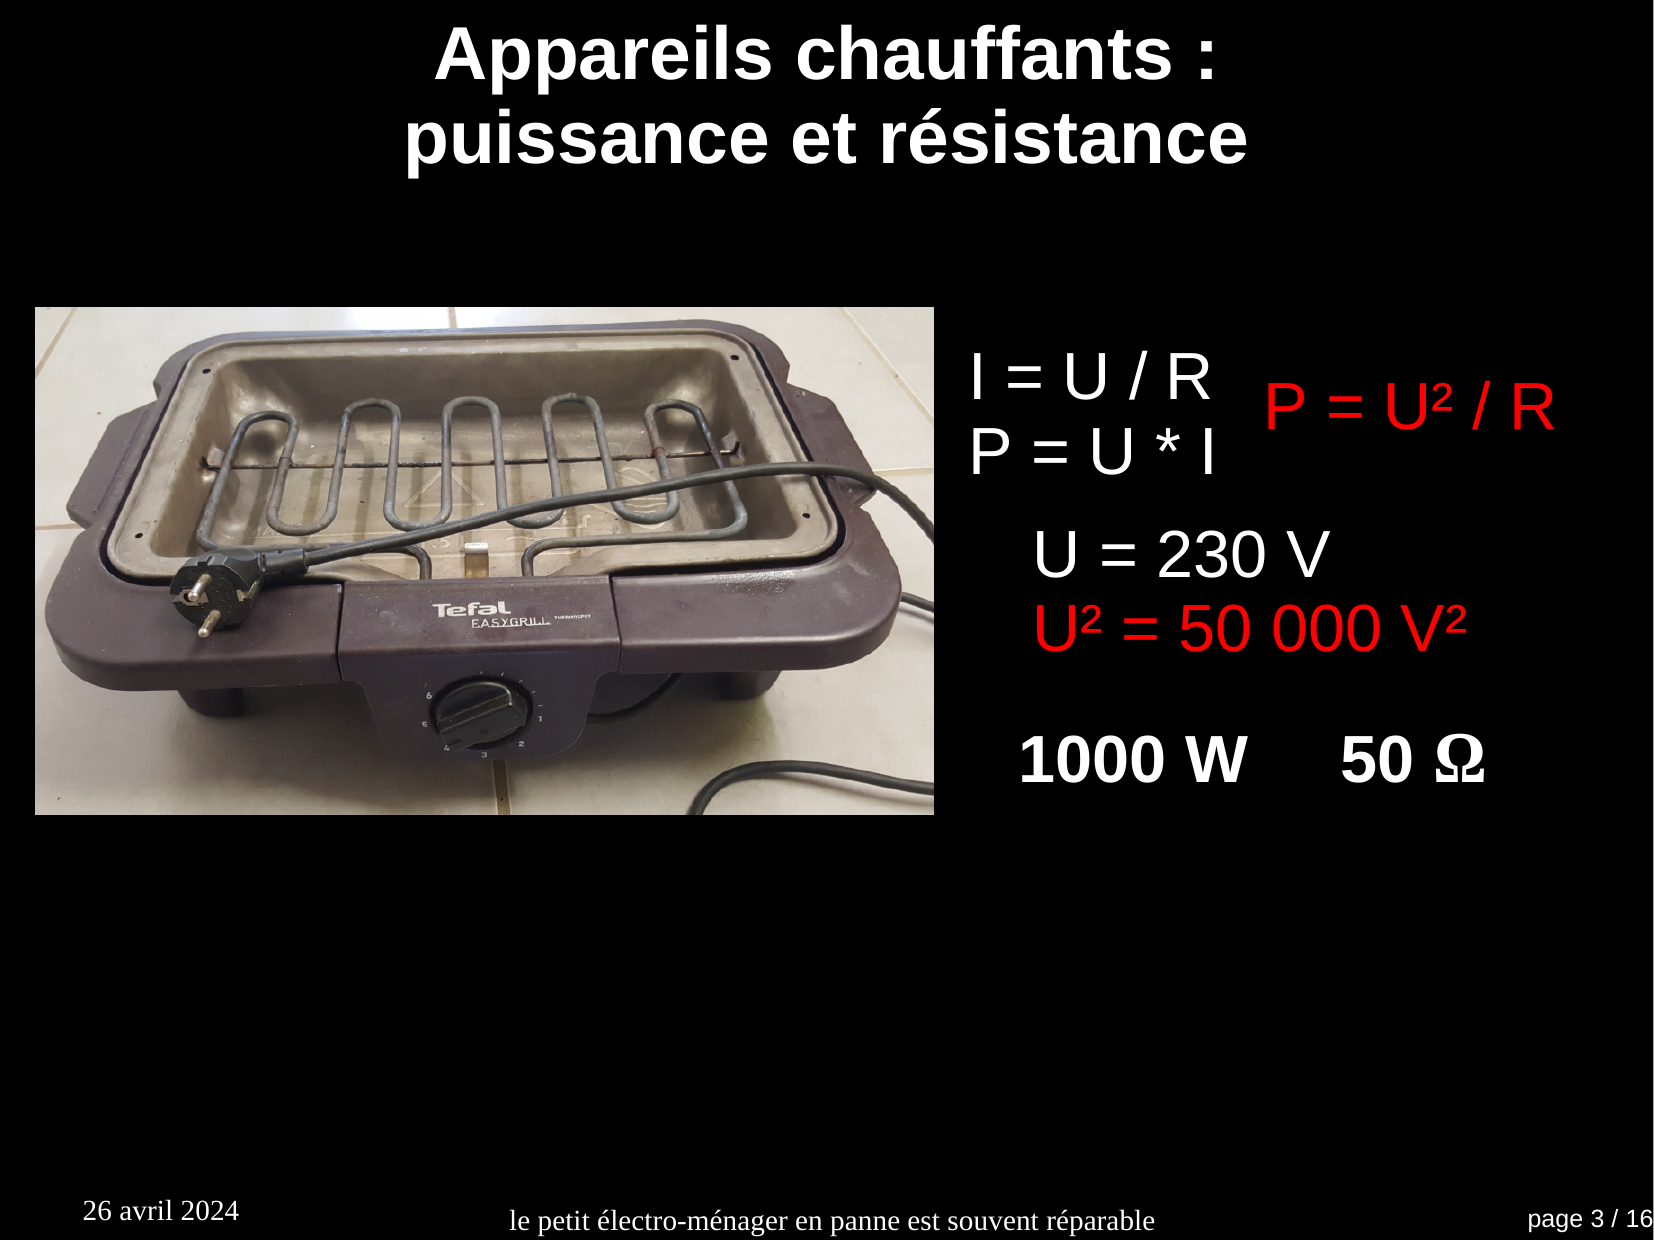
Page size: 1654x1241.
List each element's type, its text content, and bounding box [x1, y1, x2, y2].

title Appareils chauffants : puissance et résistance [17, 6, 1636, 185]
text_box 1000 W 50 Ω [1004, 704, 1515, 794]
text_box P = U² / R [1248, 361, 1572, 451]
picture [35, 307, 934, 815]
text_box I = U / R P = U * I [953, 332, 1233, 570]
text_box U = 230 V U² = 50 000 V² [1017, 509, 1483, 673]
